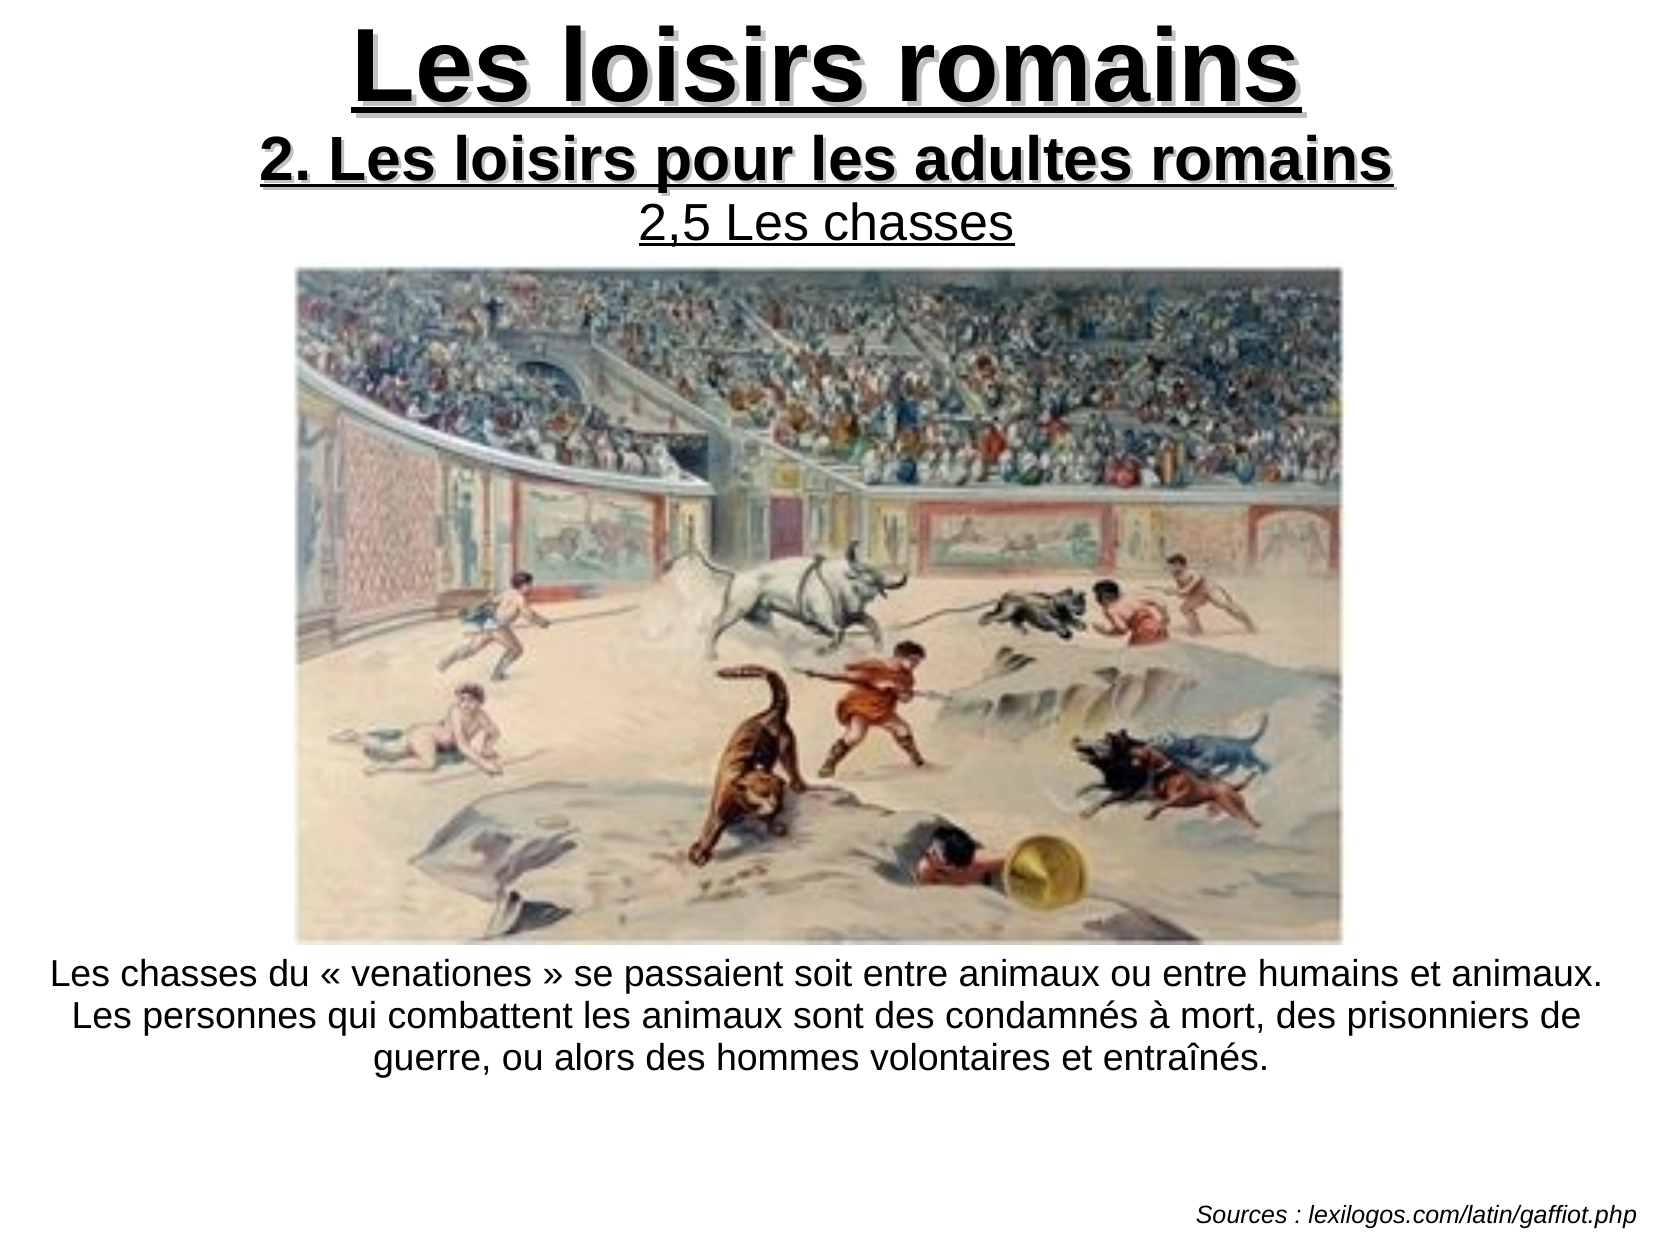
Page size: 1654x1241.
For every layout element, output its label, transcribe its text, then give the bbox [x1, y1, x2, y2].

text_box Les loisirs romains 2. Les loisirs pour les adultes romains 2,5 Les chasses [0, 0, 1654, 259]
text_box Sources : lexilogos.com/latin/gaffiot.php [1181, 1192, 1654, 1236]
picture [293, 262, 1347, 945]
text_box Les chasses du « venationes » se passaient soit entre animaux ou entre humains et animaux. Les personnes qui combattent les animaux sont des condamnés à mort, des prisonniers de guerre, ou alors des hommes volontaires et entraînés. [0, 944, 1654, 1086]
